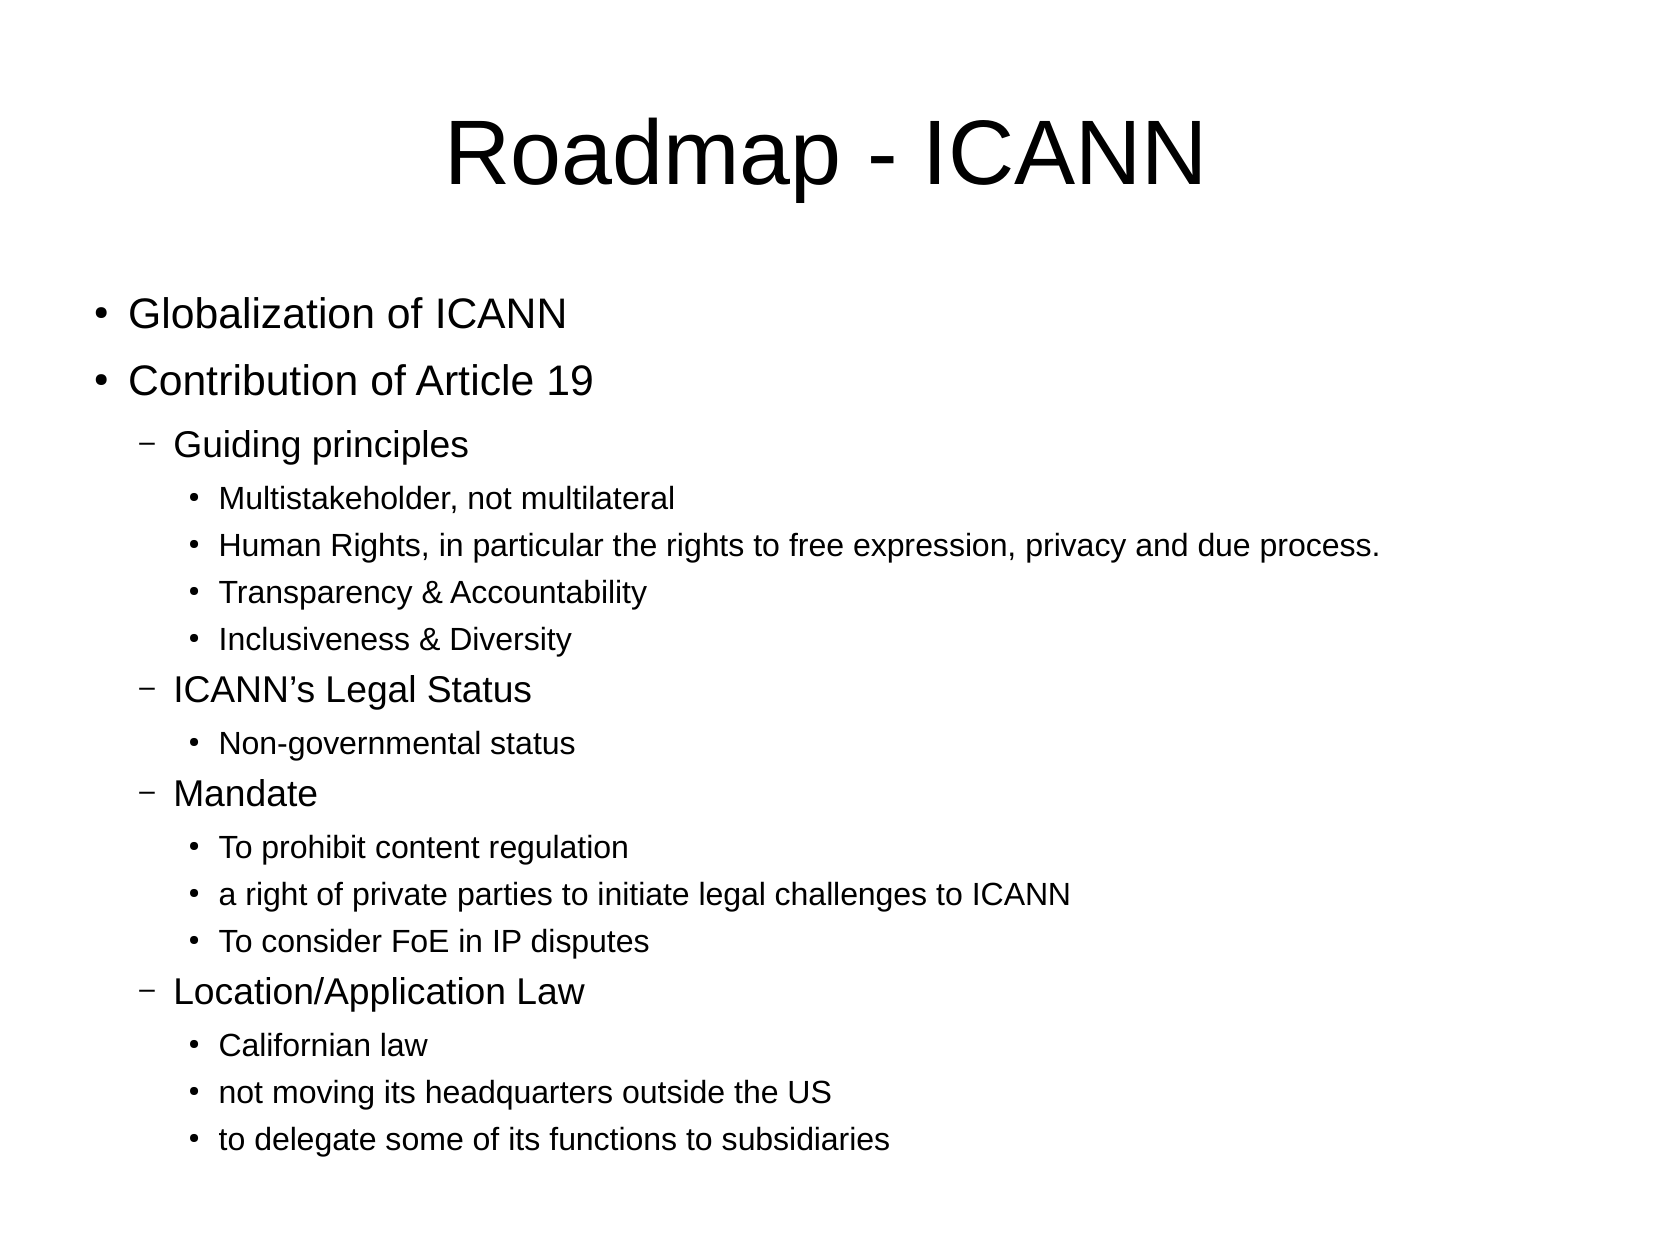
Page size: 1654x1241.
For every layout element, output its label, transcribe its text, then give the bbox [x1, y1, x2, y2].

list Globalization of ICANN Contribution of Article 19 Guiding principles Multistakeholder, not multilateral Human Rights, in particular the rights to free expression, privacy and due process. Transparency & Accountability Inclusiveness & Diversity ICANN’s Legal Status Non-governmental status Mandate To prohibit content regulation a right of private parties to initiate legal challenges to ICANN To consider FoE in IP disputes Location/Application Law Californian law not moving its headquarters outside the US to delegate some of its functions to subsidiaries [82, 290, 1538, 1170]
title Roadmap - ICANN [82, 49, 1571, 257]
